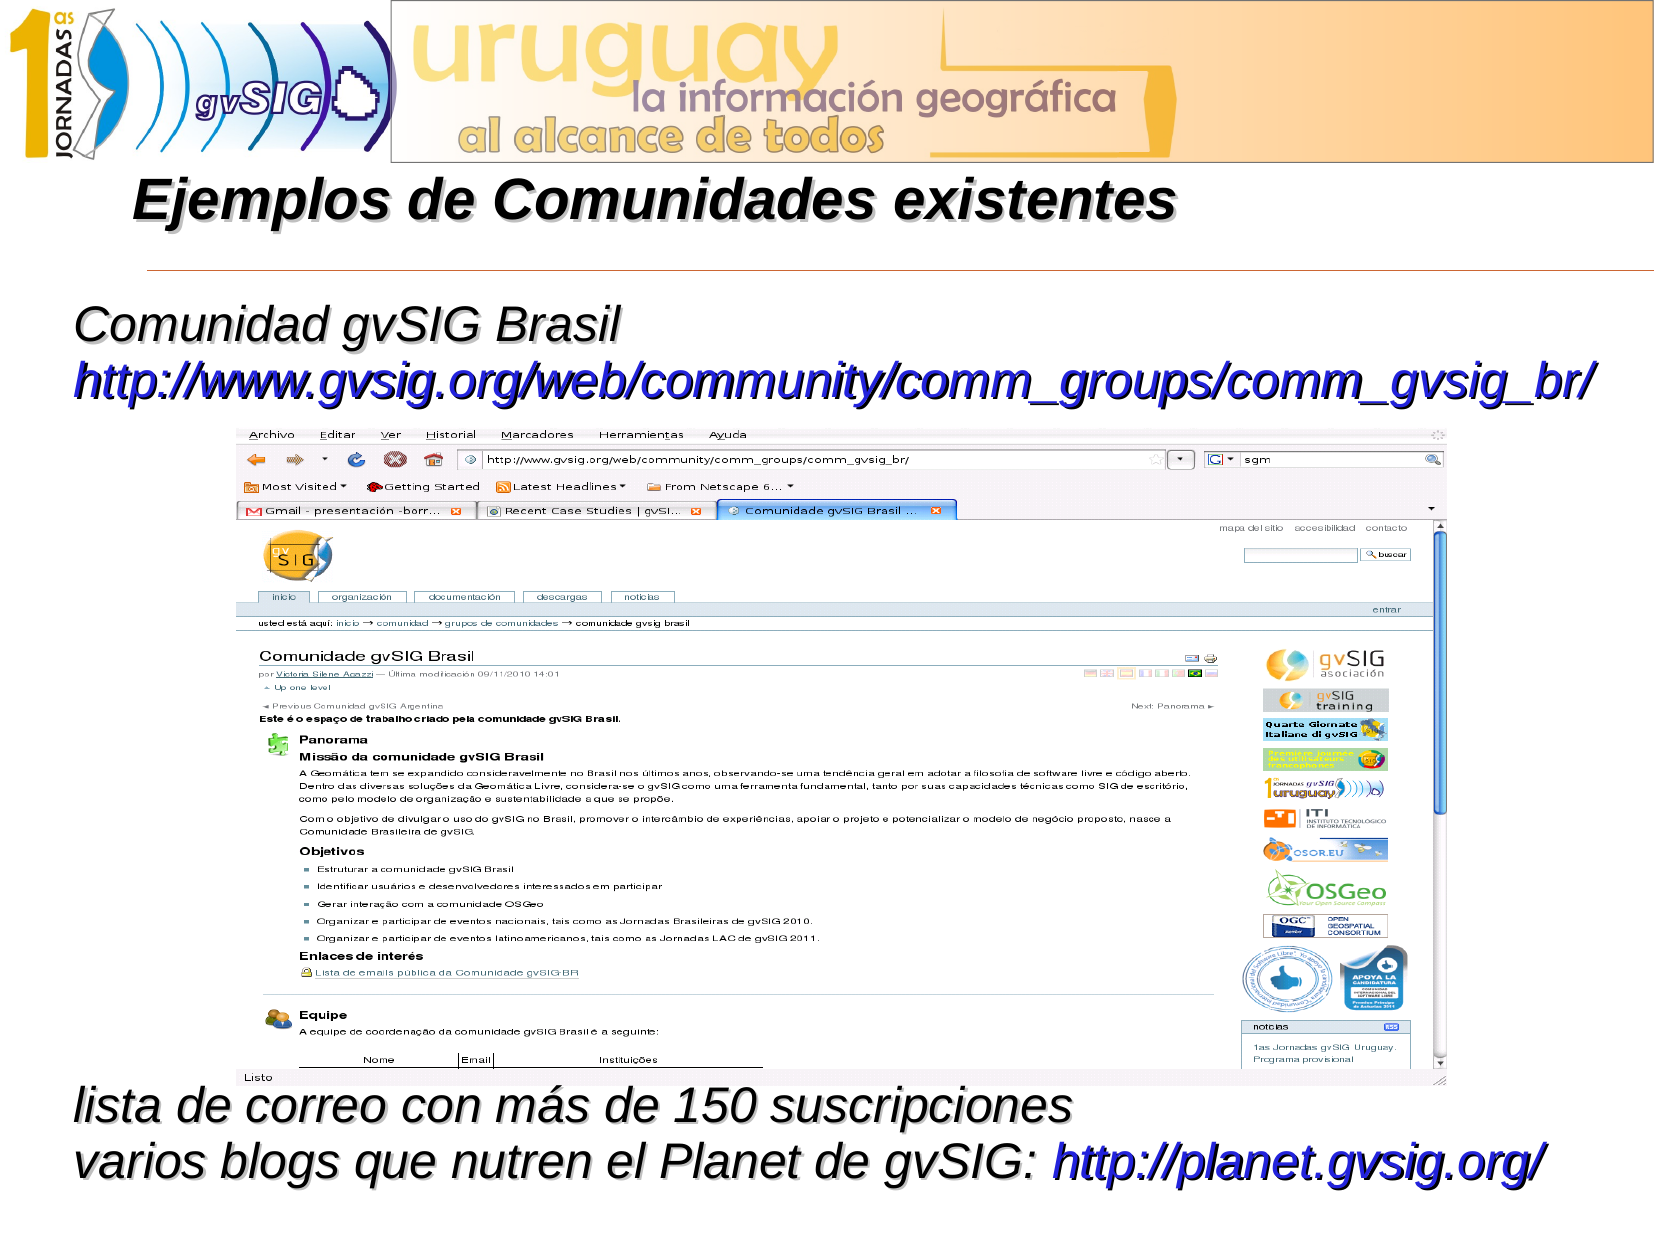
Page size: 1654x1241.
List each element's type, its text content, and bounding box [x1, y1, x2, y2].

picture [0, 6, 392, 163]
text_box Comunidad gvSIG Brasil http://www.gvsig.org/web/community/comm_groups/comm_gvsig_br/ lista de correo con más de 150 suscripciones varios blogs que nutren el Planet de gvSIG: http://planet.gvsig.org/ [59, 289, 1625, 1241]
text_box Ejemplos de Comunidades existentes [118, 159, 1329, 250]
